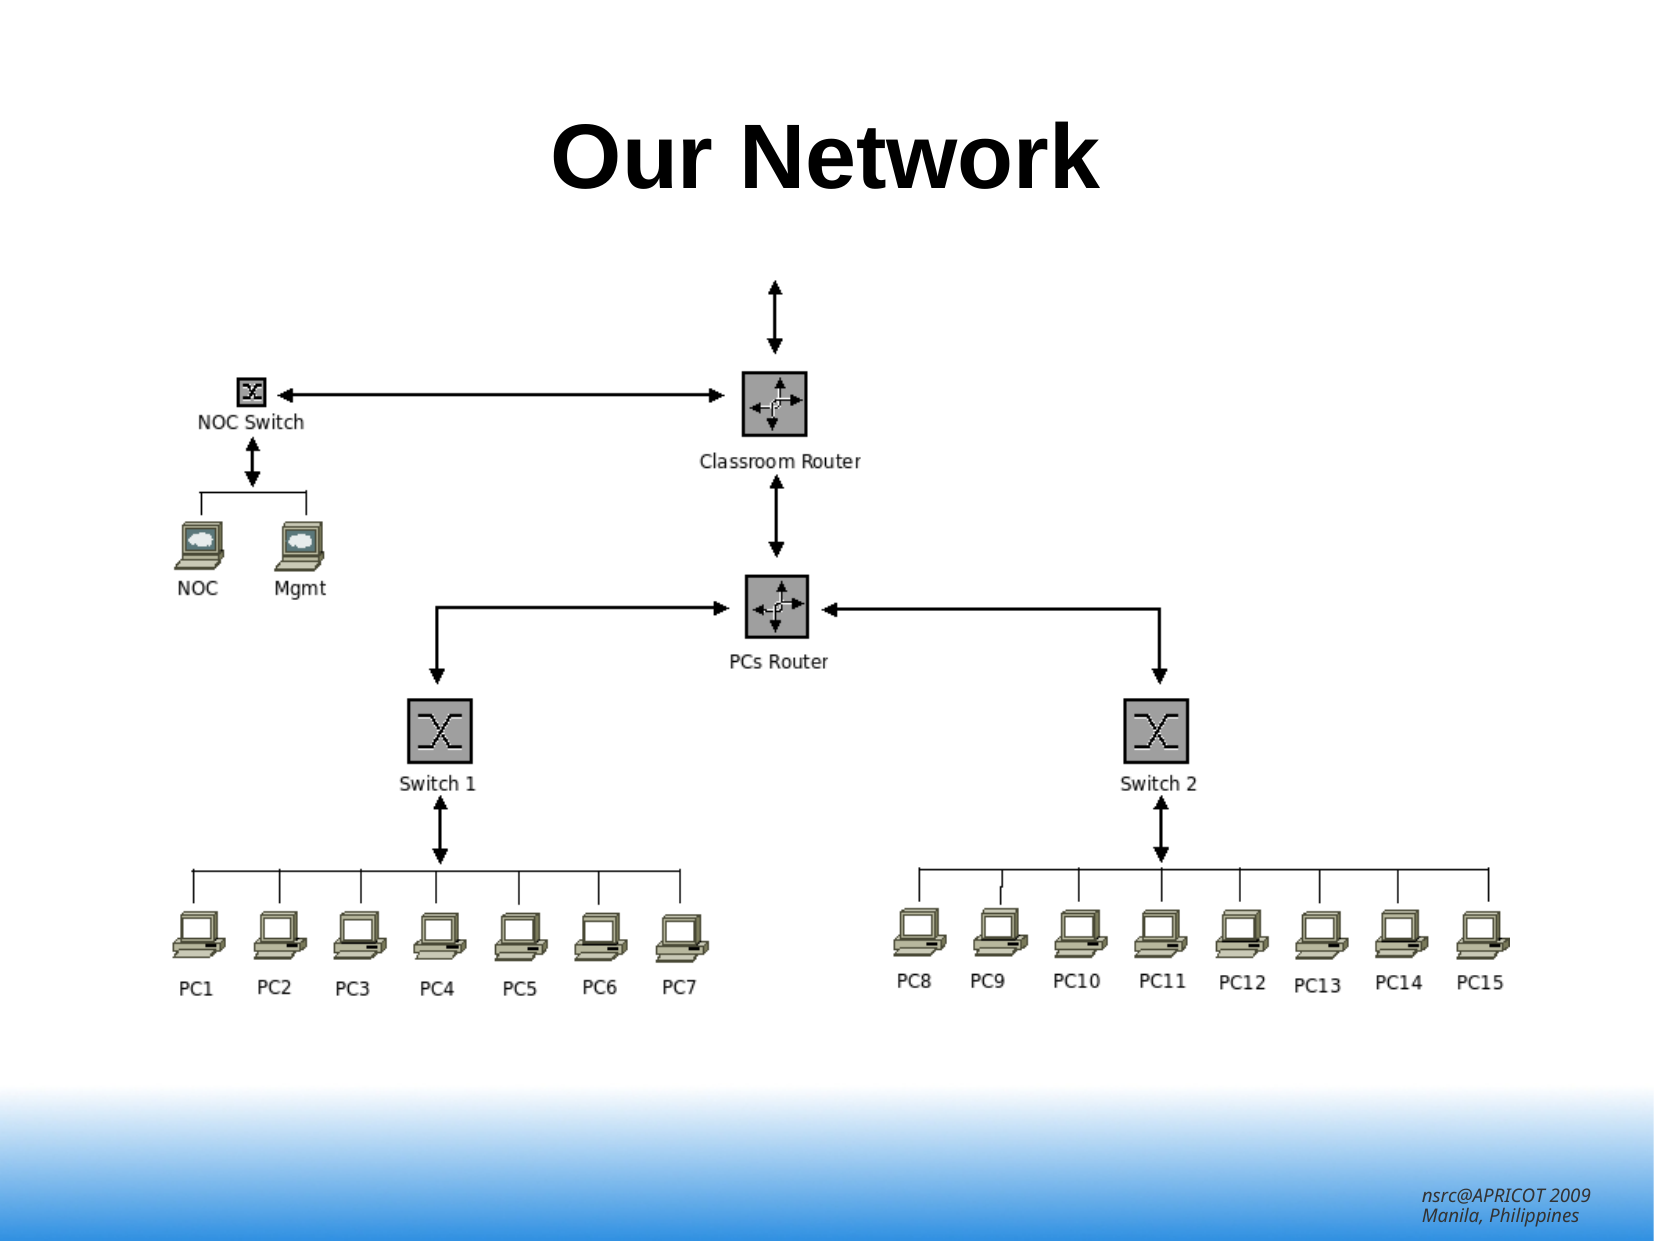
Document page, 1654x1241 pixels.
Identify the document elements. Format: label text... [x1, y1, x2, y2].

picture [165, 276, 1510, 1010]
title Our Network [82, 49, 1570, 256]
picture [0, 1083, 1654, 1241]
